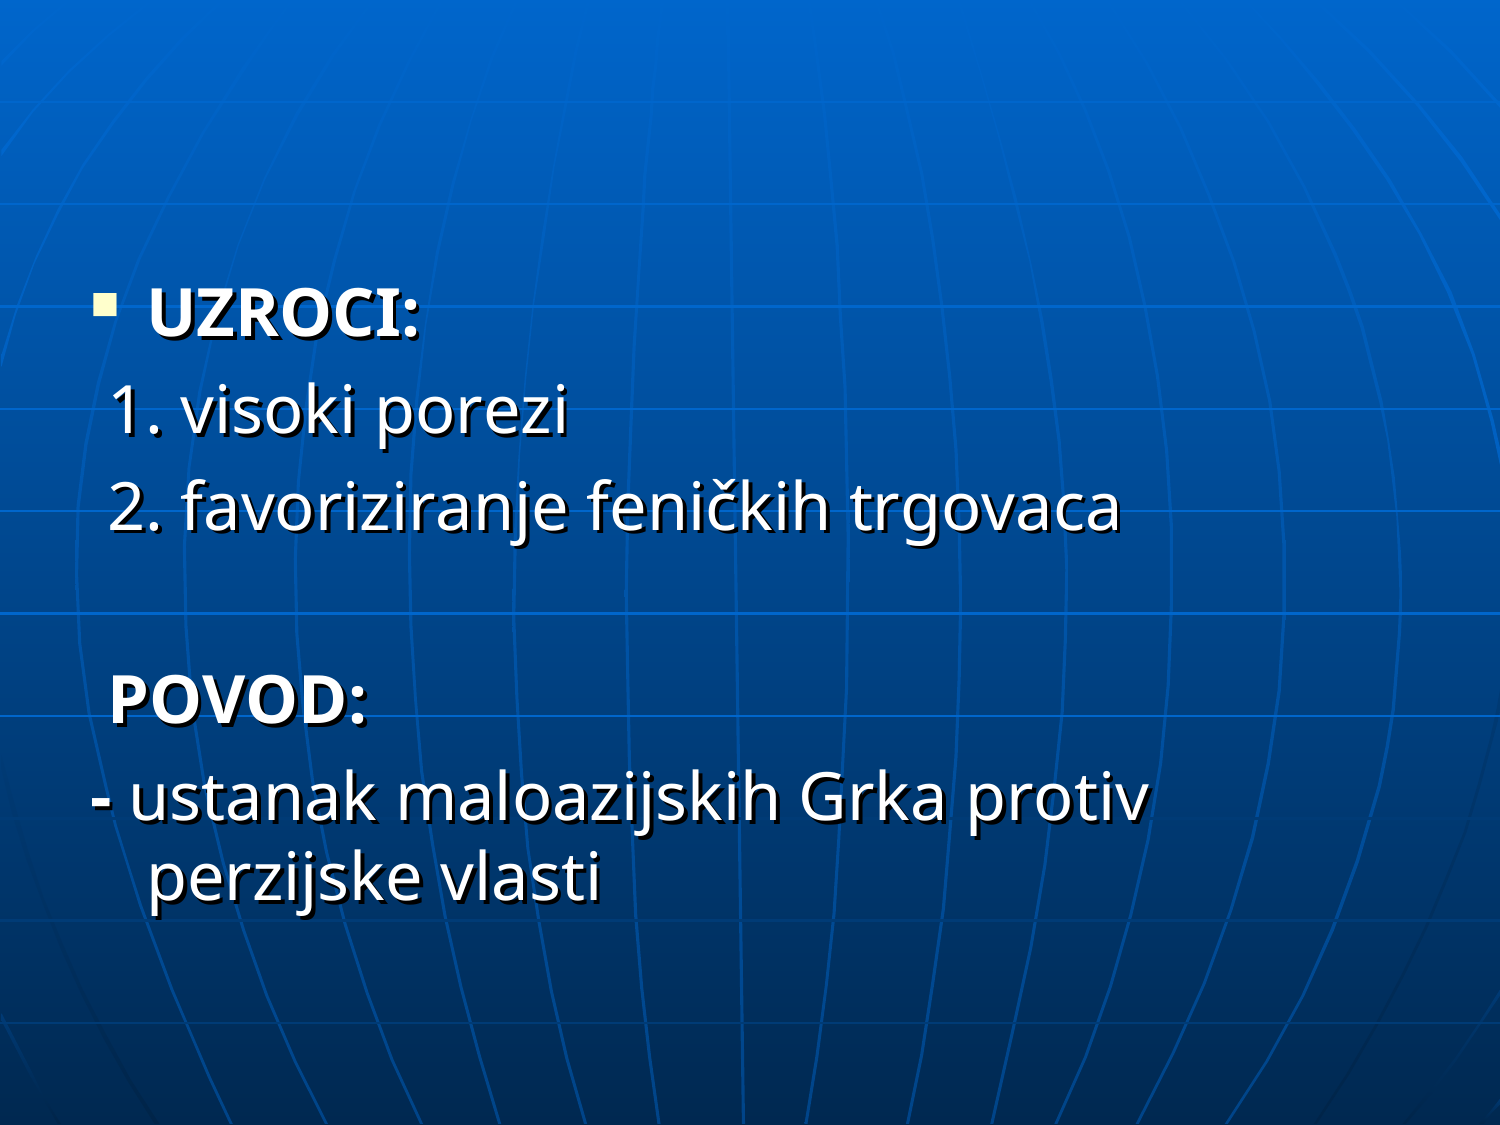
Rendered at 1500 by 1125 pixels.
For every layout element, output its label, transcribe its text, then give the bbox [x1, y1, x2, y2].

list UZROCI: 1. visoki porezi 2. favoriziranje feničkih trgovaca POVOD: - ustanak maloazijskih Grka protiv perzijske vlasti [75, 262, 1426, 1006]
